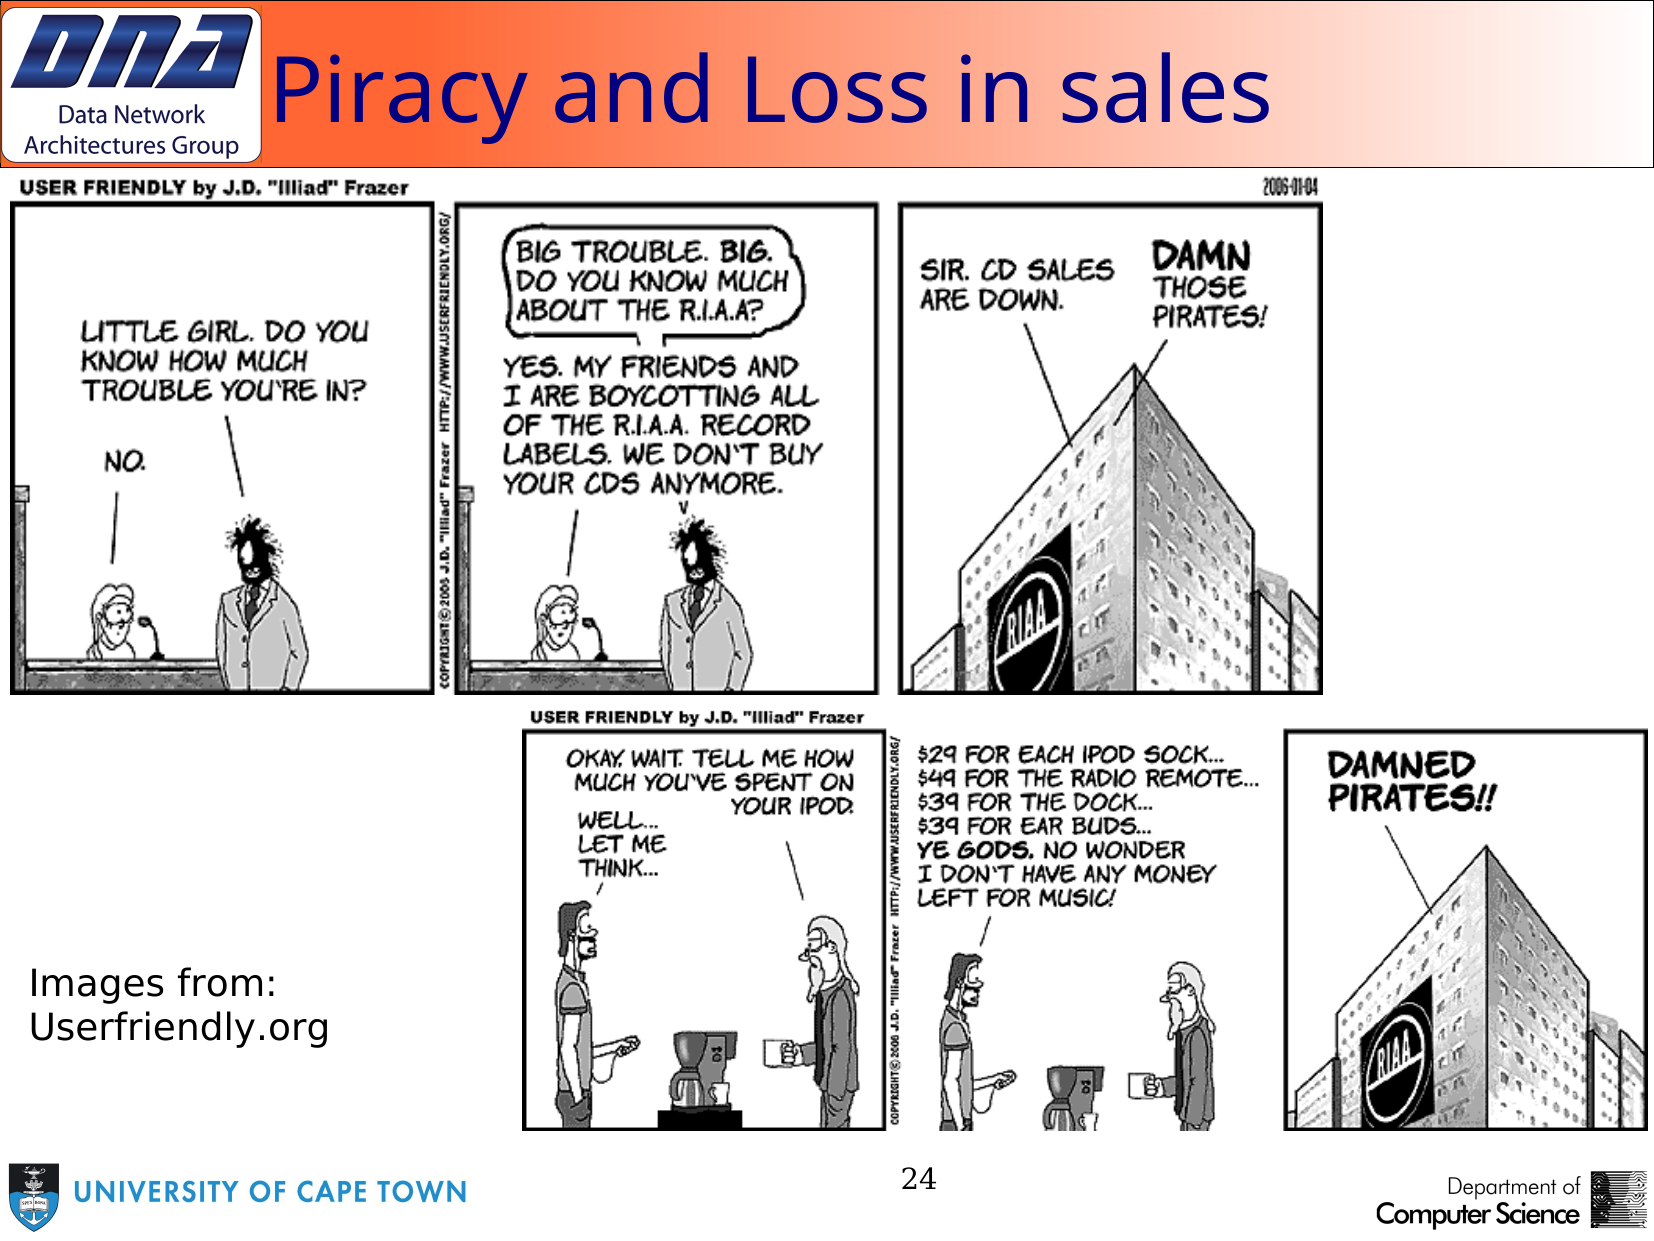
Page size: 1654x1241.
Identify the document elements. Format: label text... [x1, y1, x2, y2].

picture [10, 169, 1323, 695]
text_box Images from: Userfriendly.org [13, 954, 522, 1057]
picture [522, 702, 1648, 1131]
title Piracy and Loss in sales [268, 11, 1654, 163]
picture [1368, 1159, 1654, 1235]
picture [5, 1159, 479, 1235]
picture [0, 5, 262, 163]
